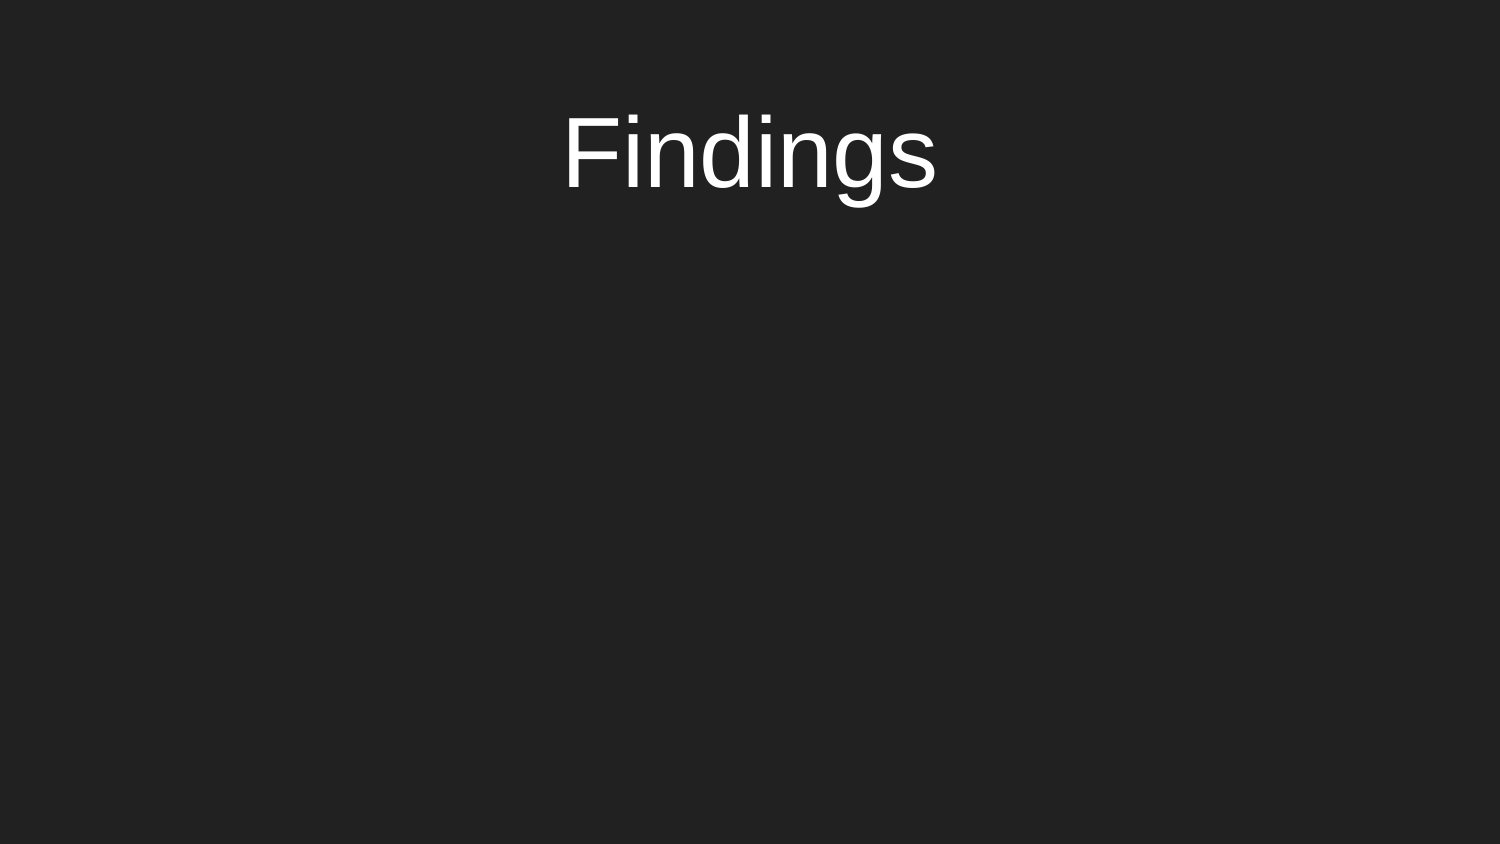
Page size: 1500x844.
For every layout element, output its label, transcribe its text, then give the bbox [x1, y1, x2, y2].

title Findings [51, 72, 1449, 220]
